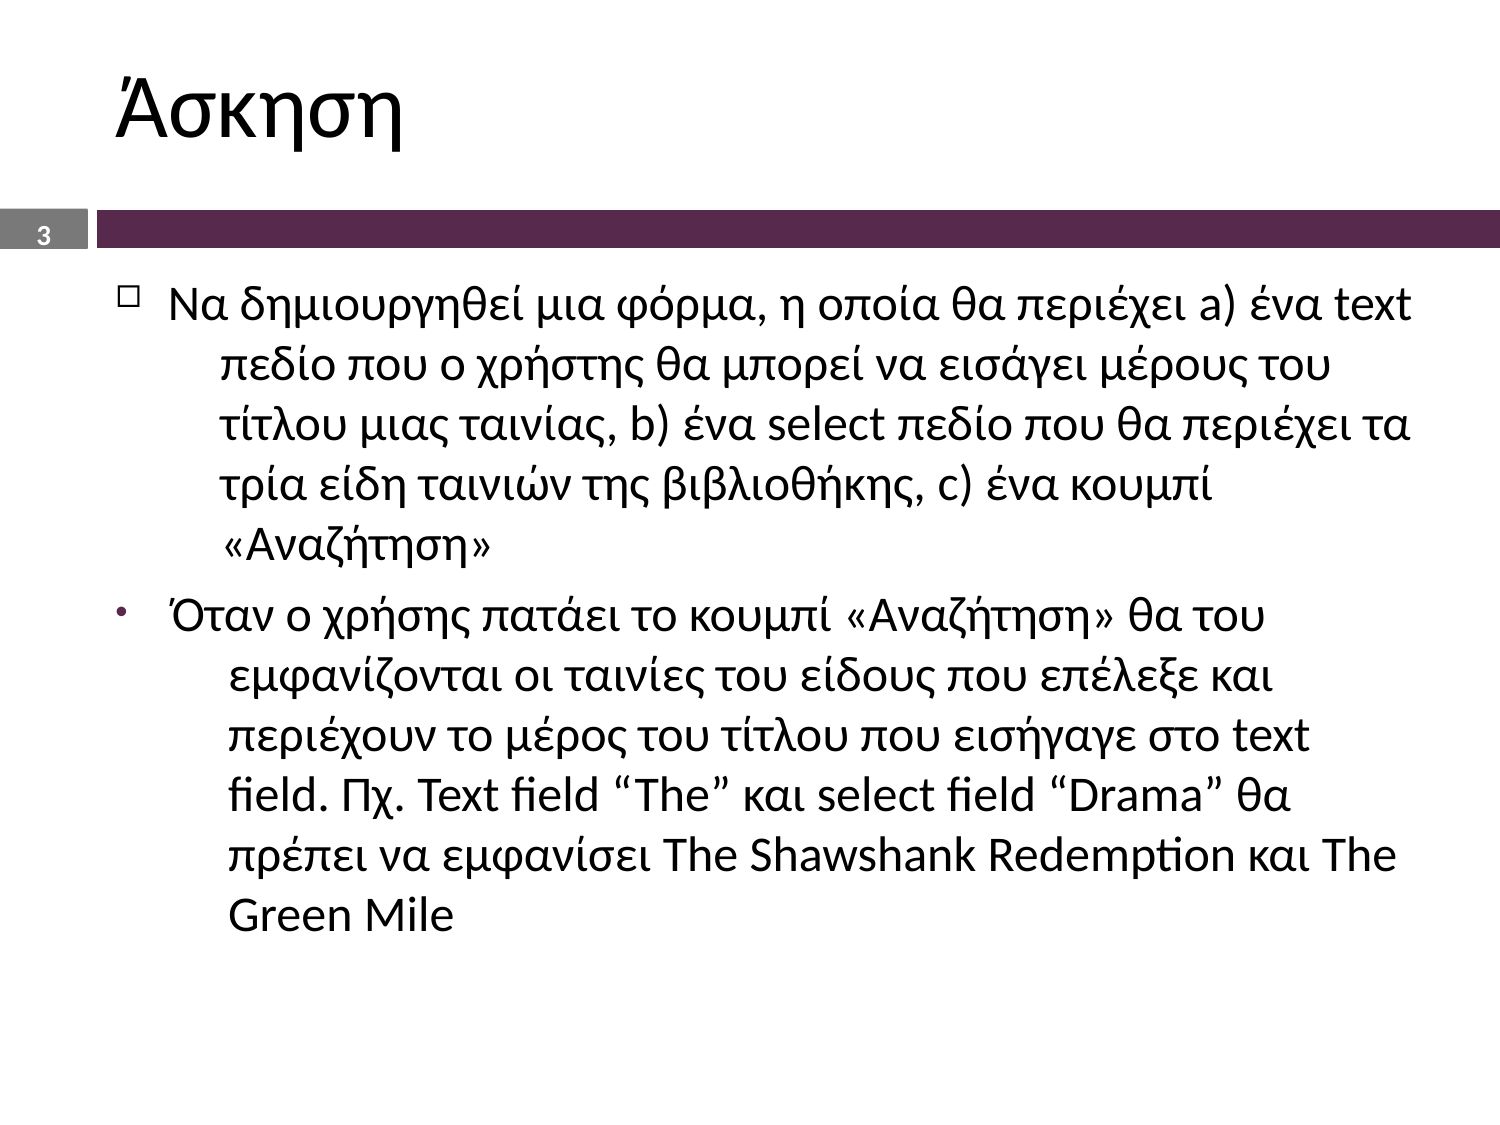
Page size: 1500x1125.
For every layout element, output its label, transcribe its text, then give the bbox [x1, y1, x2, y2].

title Άσκηση [100, 19, 1438, 182]
text_box [0, 208, 88, 249]
list Να δημιουργηθεί μια φόρμα, η οποία θα περιέχει a) ένα text πεδίο που ο χρήστης θα μπορεί να εισάγει μέρους του τίτλου μιας ταινίας, b) ένα select πεδίο που θα περιέχει τα τρία είδη ταινιών της βιβλιοθήκης, c) ένα κουμπί «Αναζήτηση» Όταν ο χρήσης πατάει το κουμπί «Αναζήτηση» θα του εμφανίζονται οι ταινίες του είδους που επέλεξε και περιέχουν το μέρος του τίτλου που εισήγαγε στο text field. Πχ. Text field “The” και select field “Drama” θα πρέπει να εμφανίσει The Shawshank Redemption και The Green Mile [100, 262, 1438, 1000]
